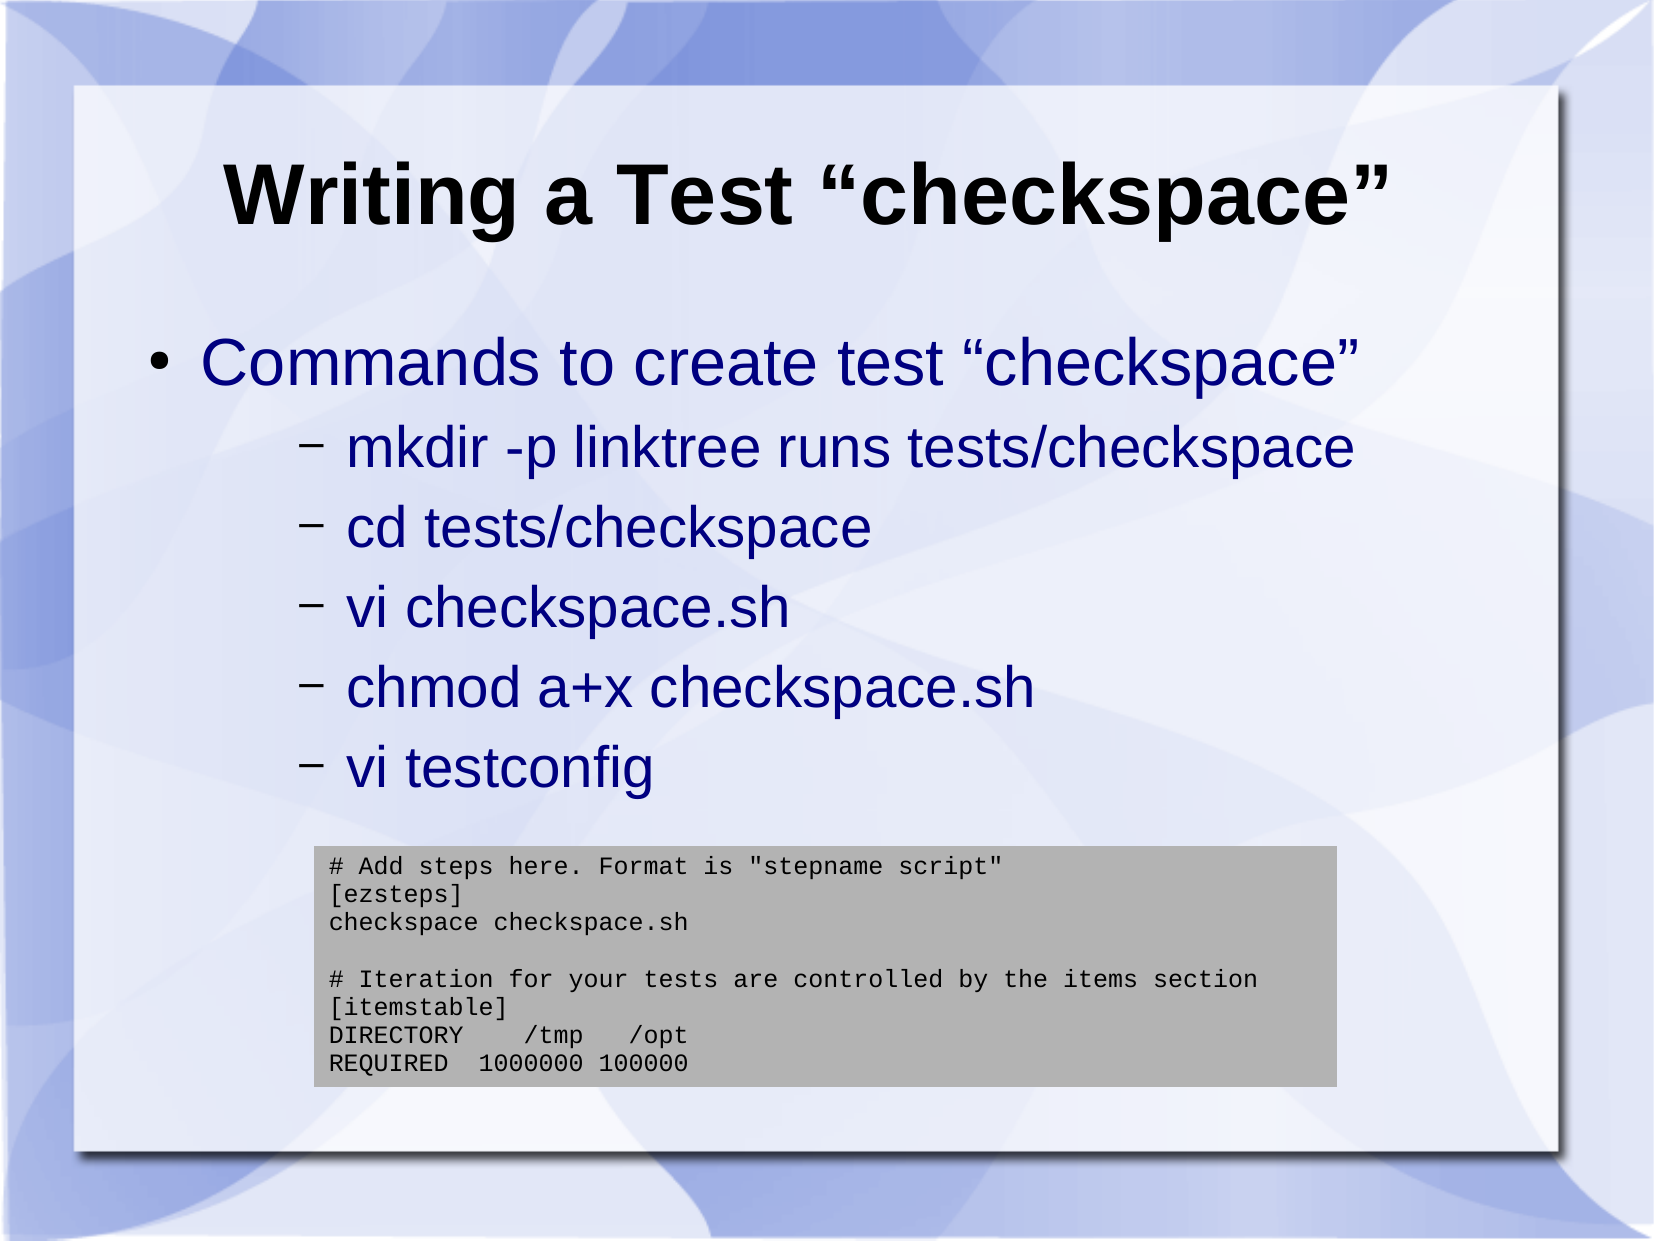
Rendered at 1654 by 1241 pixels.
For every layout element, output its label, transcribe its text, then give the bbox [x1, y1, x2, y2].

picture [0, 0, 1654, 1241]
title Writing a Test “checkspace” [82, 98, 1536, 291]
list Commands to create test “checkspace” mkdir -p linktree runs tests/checkspace cd tests/checkspace vi checkspace.sh chmod a+x checkspace.sh vi testconfig [129, 324, 1489, 800]
table_header # Add steps here. Format is "stepname script" [ezsteps] checkspace checkspace.sh # Iteration for your tests are controlled by the items section [itemstable] DIRECTORY /tmp /opt REQUIRED 1000000 100000 [314, 846, 1337, 1087]
